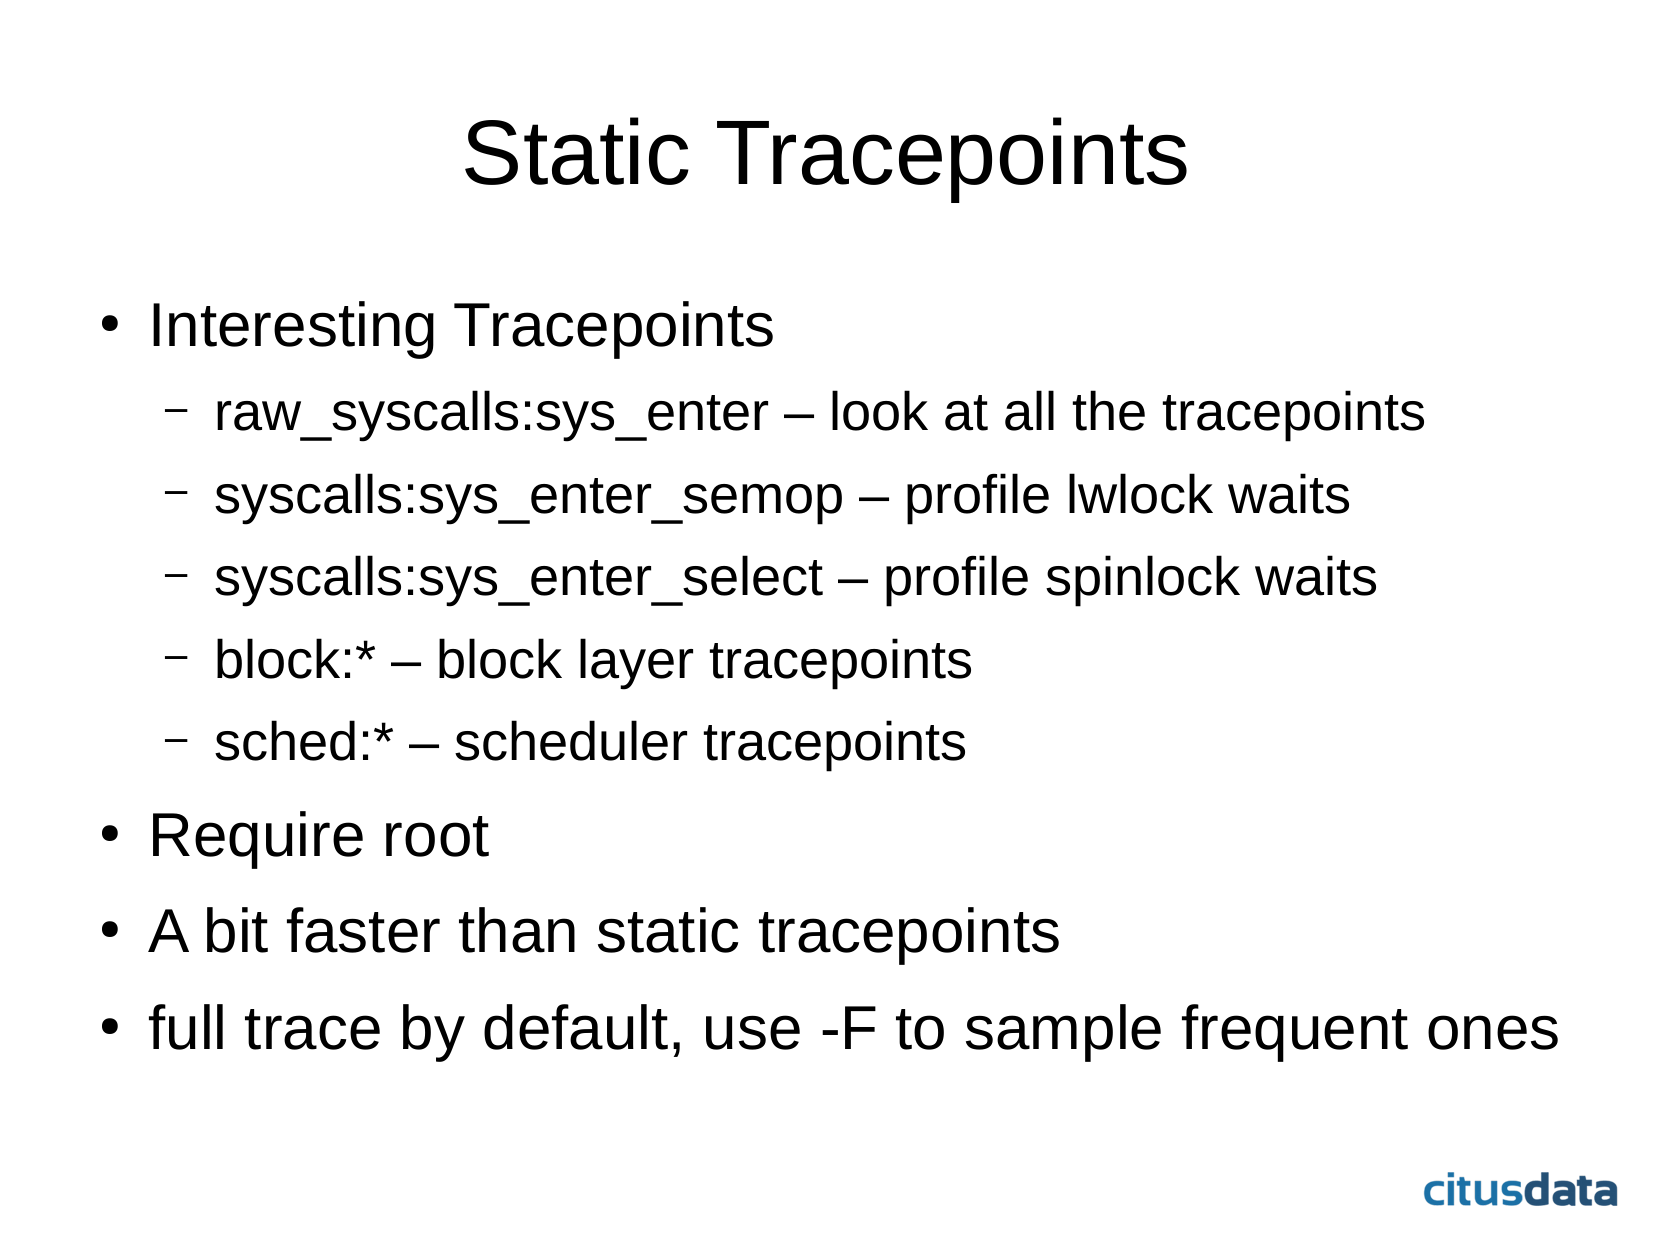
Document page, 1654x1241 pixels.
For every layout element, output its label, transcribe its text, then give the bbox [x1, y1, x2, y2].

picture [1420, 1167, 1622, 1209]
title Static Tracepoints [82, 49, 1571, 257]
list Interesting Tracepoints raw_syscalls:sys_enter – look at all the tracepoints syscalls:sys_enter_semop – profile lwlock waits syscalls:sys_enter_select – profile spinlock waits block:* – block layer tracepoints sched:* – scheduler tracepoints Require root A bit faster than static tracepoints full trace by default, use -F to sample frequent ones [82, 290, 1571, 1096]
